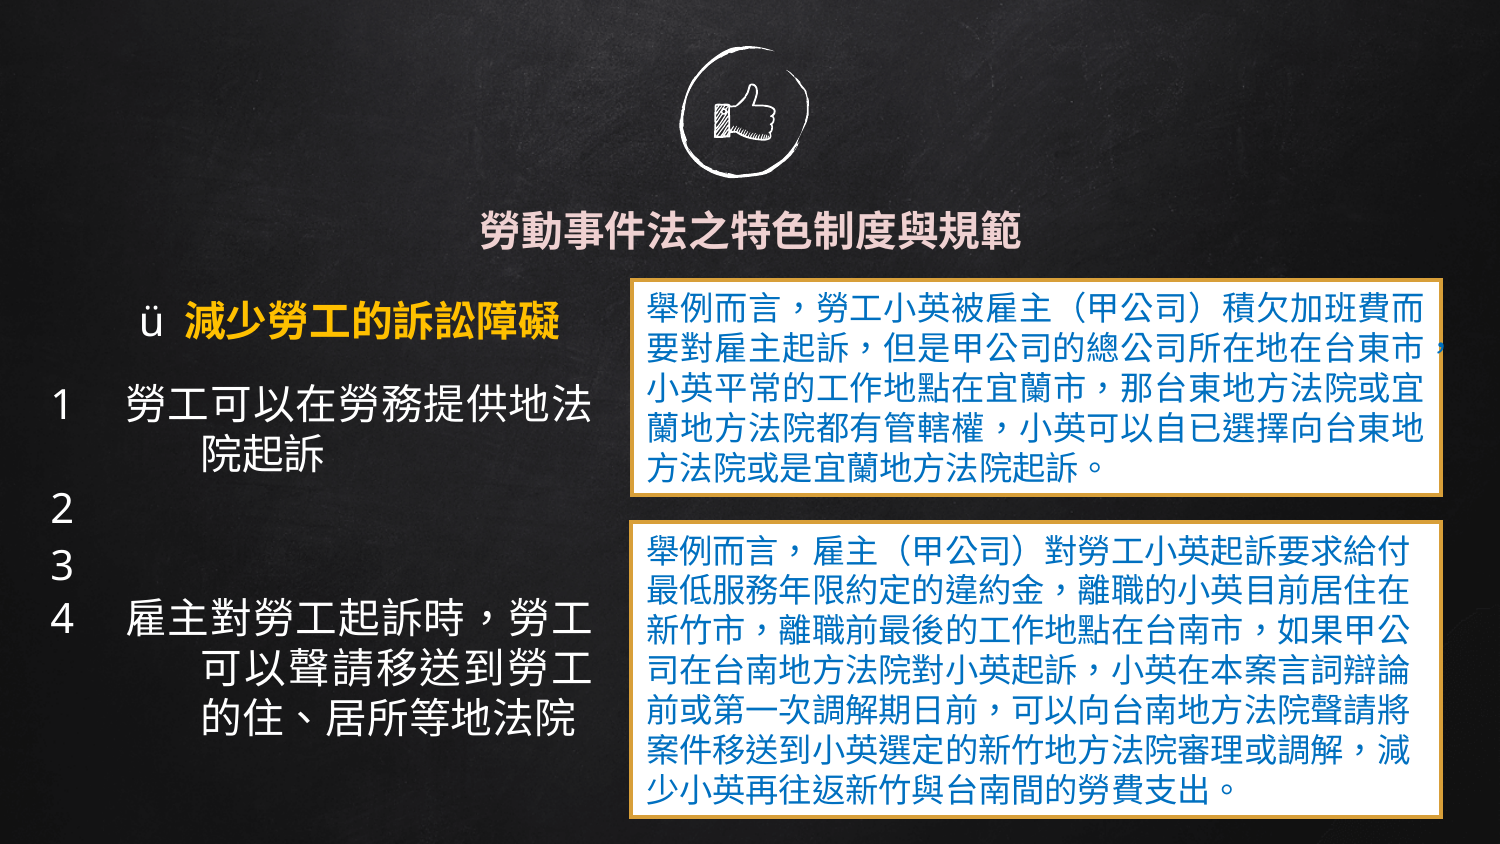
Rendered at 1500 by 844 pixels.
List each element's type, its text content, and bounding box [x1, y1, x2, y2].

text_box 勞動事件法之特色制度與規範 [0, 189, 1500, 304]
text_box [679, 46, 809, 179]
list 減少勞工的訴訟障礙 [123, 280, 599, 377]
text_box 舉例而言，雇主（甲公司）對勞工小英起訴要求給付最低服務年限約定的違約金，離職的小英目前居住在新竹市，離職前最後的工作地點在台南市，如果甲公司在台南地方法院對小英起訴，小英在本案言詞辯論前或第一次調解期日前，可以向台南地方法院聲請將案件移送到小英選定的新竹地方法院審理或調解，減少小英再往返新竹與台南間的勞費支出。 [631, 522, 1441, 817]
list 勞工可以在勞務提供地法院起訴 雇主對勞工起訴時，勞工可以聲請移送到勞工的住、居所等地法院 [35, 362, 609, 765]
text_box [713, 83, 776, 141]
text_box 舉例而言，勞工小英被雇主（甲公司）積欠加班費而要對雇主起訴，但是甲公司的總公司所在地在台東市，小英平常的工作地點在宜蘭市，那台東地方法院或宜蘭地方法院都有管轄權，小英可以自已選擇向台東地方法院或是宜蘭地方法院起訴。 [632, 304, 1441, 495]
